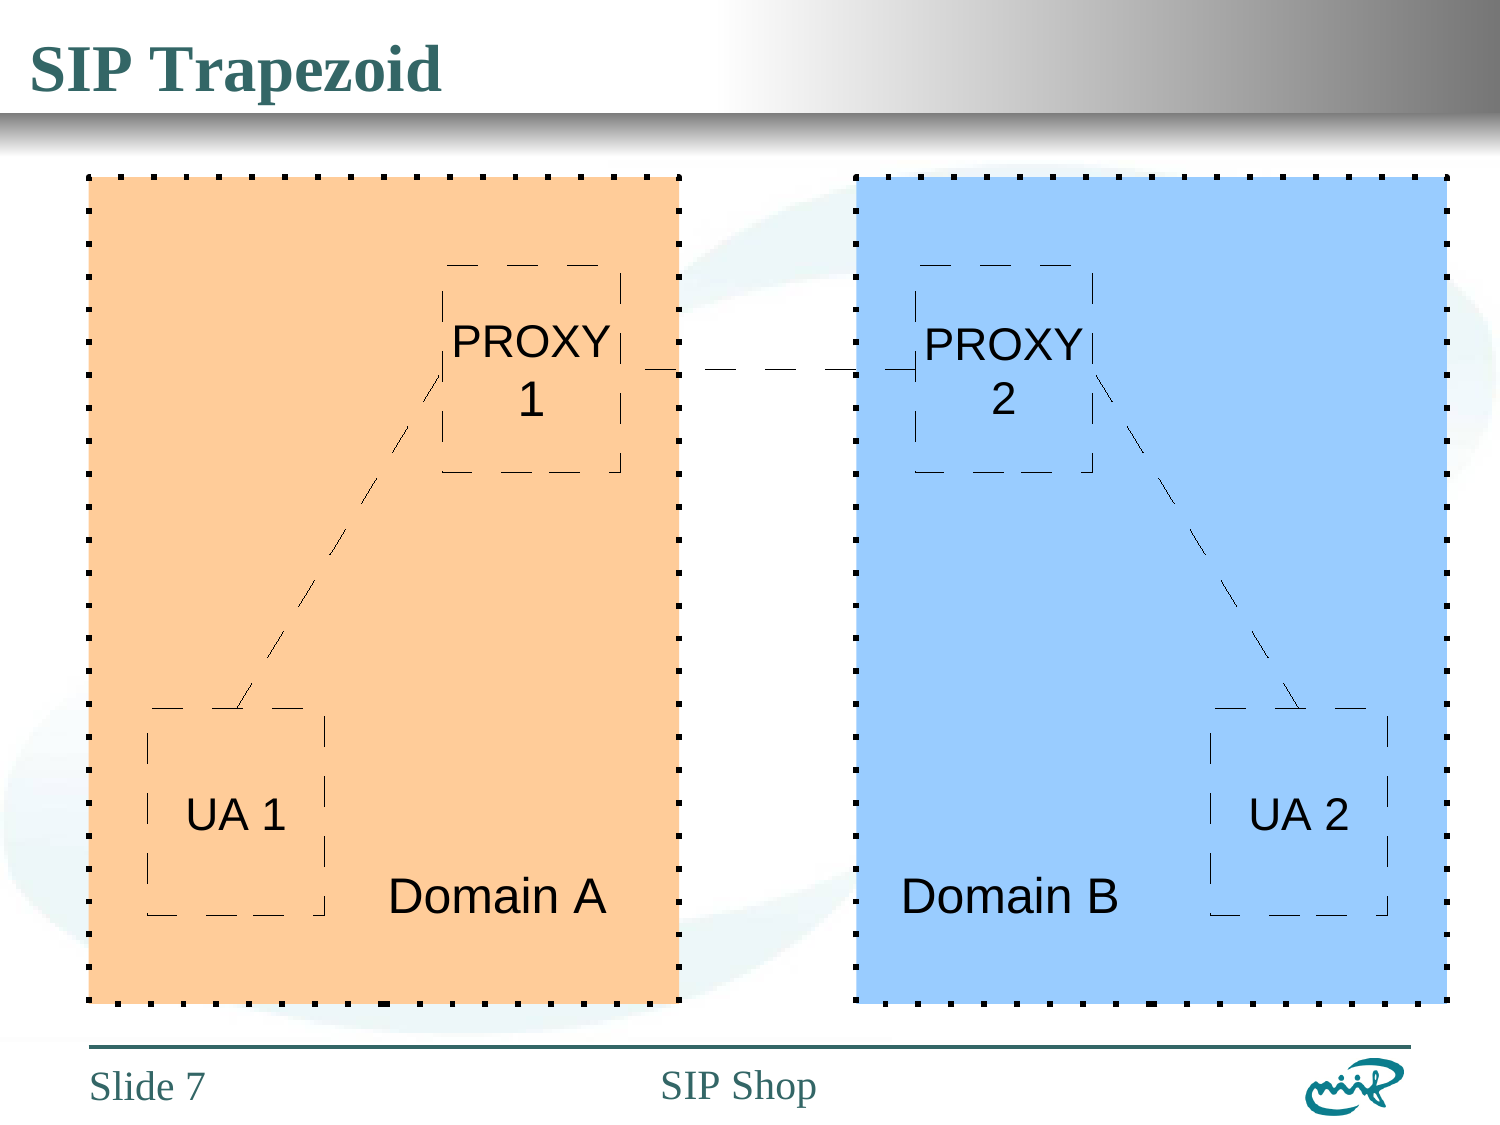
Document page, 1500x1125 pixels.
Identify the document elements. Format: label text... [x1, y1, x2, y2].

text_box PROXY 2 [915, 265, 1093, 473]
text_box [856, 177, 1447, 1004]
text_box [88, 177, 680, 1004]
text_box PROXY 1 [442, 265, 621, 473]
picture [608, 160, 1500, 543]
text_box UA 2 [1210, 708, 1388, 916]
picture [1305, 1058, 1404, 1116]
picture [0, 660, 892, 1042]
text_box Domain A [372, 856, 623, 932]
text_box UA 1 [147, 708, 325, 916]
title SIP Trapezoid [14, 8, 1365, 122]
text_box Domain B [885, 856, 1136, 932]
